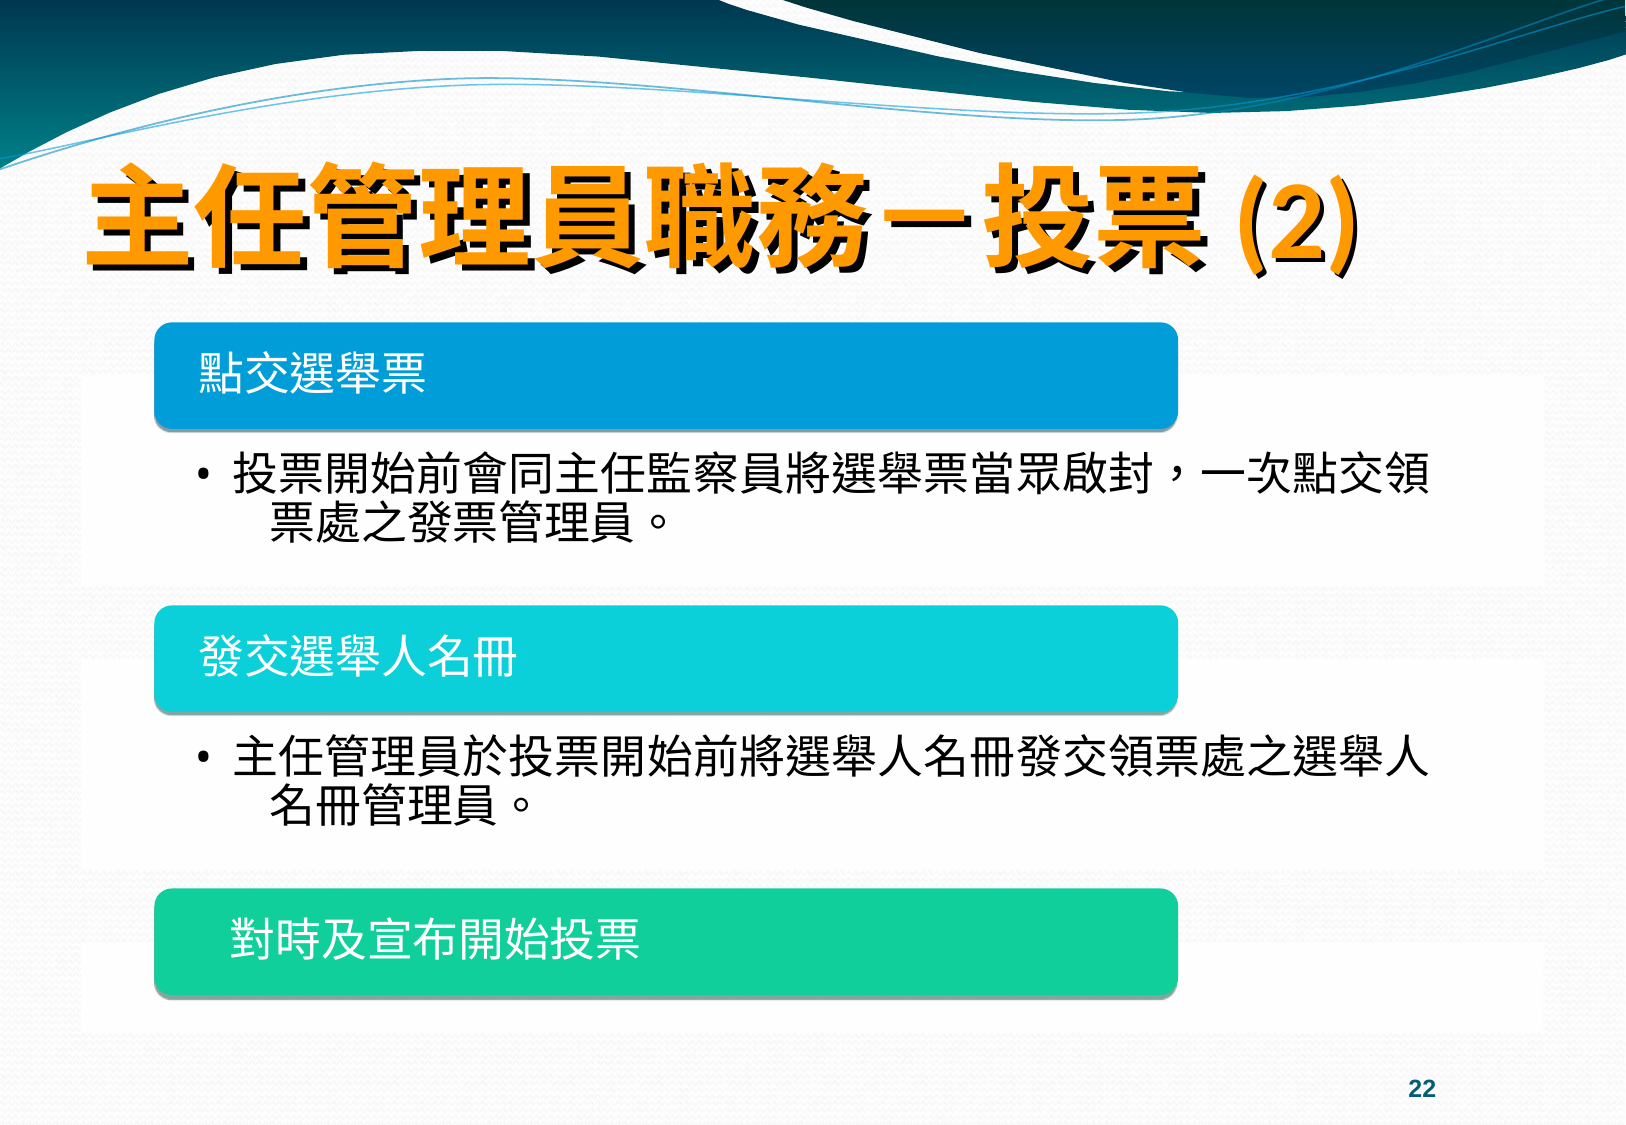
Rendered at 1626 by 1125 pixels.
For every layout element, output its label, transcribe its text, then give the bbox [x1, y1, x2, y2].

text_box [81, 942, 1544, 1033]
text_box 投票開始前會同主任監察員將選舉票當眾啟封，一次點交領票處之發票管理員。 [81, 375, 1544, 586]
text_box 主任管理員於投票開始前將選舉人名冊發交領票處之選舉人名冊管理員。 [81, 658, 1544, 869]
text_box 點交選舉票 [154, 322, 1179, 429]
text_box 22 [1408, 1042, 1544, 1103]
text_box 發交選舉人名冊 [154, 605, 1179, 712]
title 主任管理員職務－投票(2) [81, 115, 1544, 304]
text_box 對時及宣布開始投票 [154, 888, 1179, 996]
